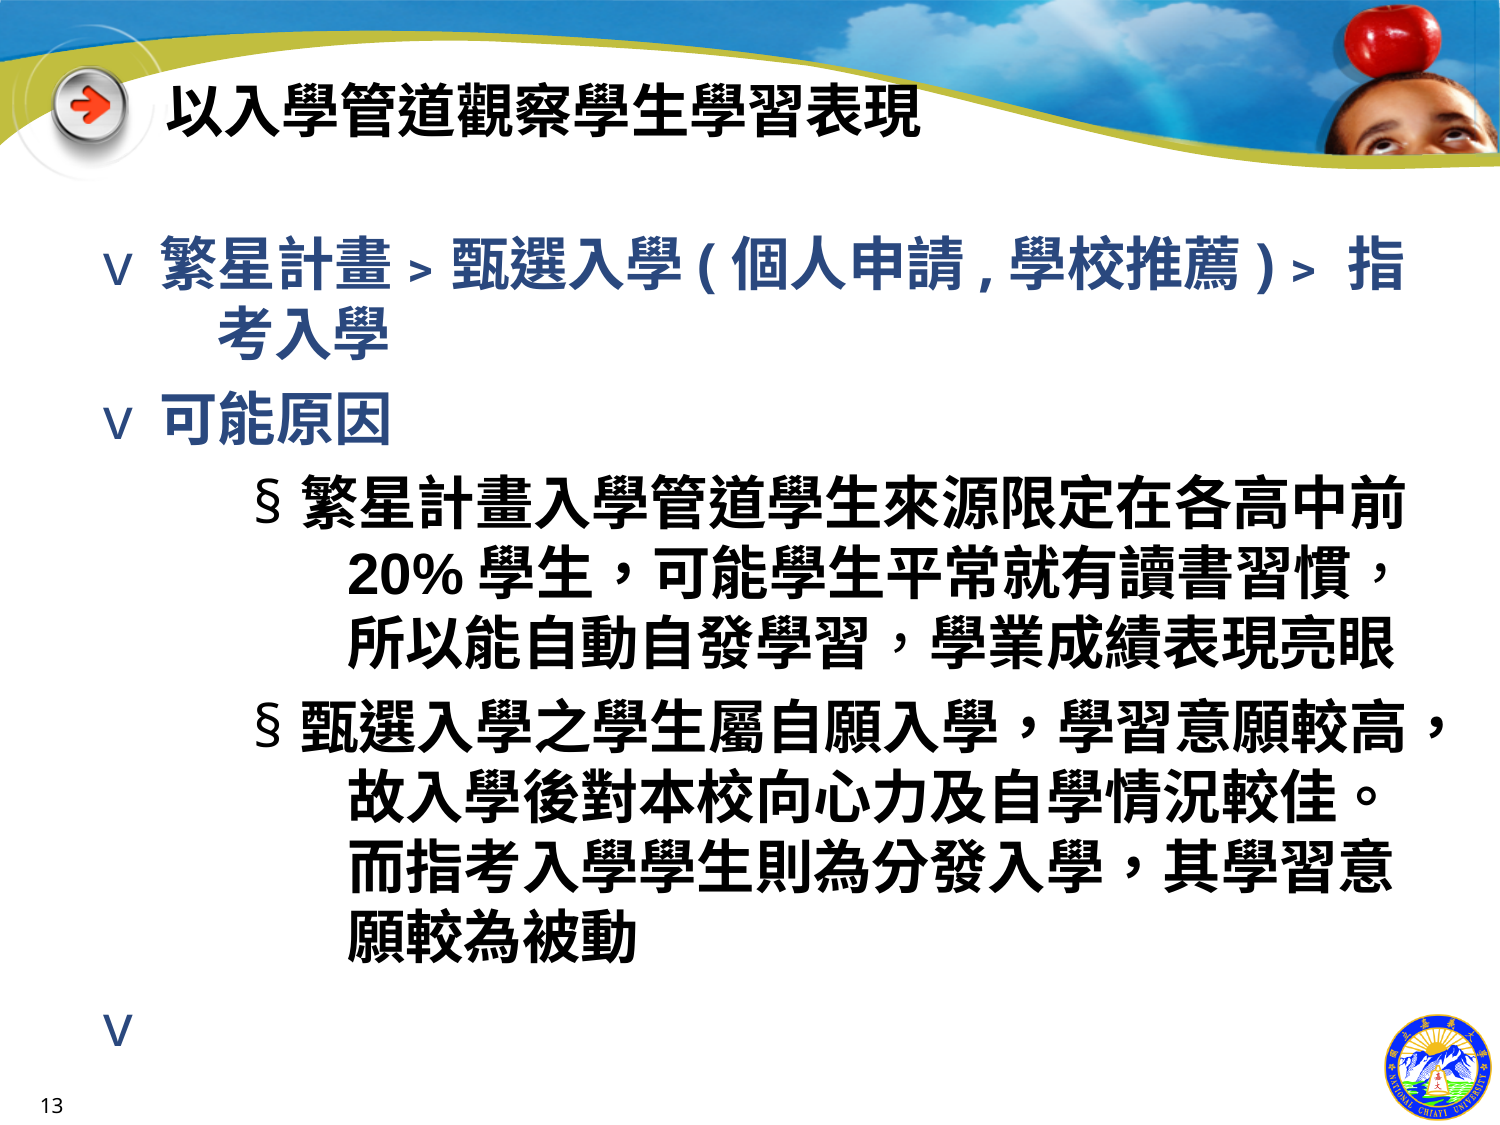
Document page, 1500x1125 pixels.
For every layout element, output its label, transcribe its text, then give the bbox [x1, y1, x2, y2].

title 以入學管道觀察學生學習表現 [150, 62, 963, 155]
list 繁星計畫﹥甄選入學(個人申請,學校推薦)﹥指考入學 可能原因 繁星計畫入學管道學生來源限定在各高中前20%學生，可能學生平常就有讀書習慣，所以能自動自發學習，學業成績表現亮眼 甄選入學之學生屬自願入學，學習意願較高，故入學後對本校向心力及自學情況較佳。而指考入學學生則為分發入學，其學習意願較為被動 [88, 220, 1439, 1089]
text_box [24, 1084, 376, 1125]
